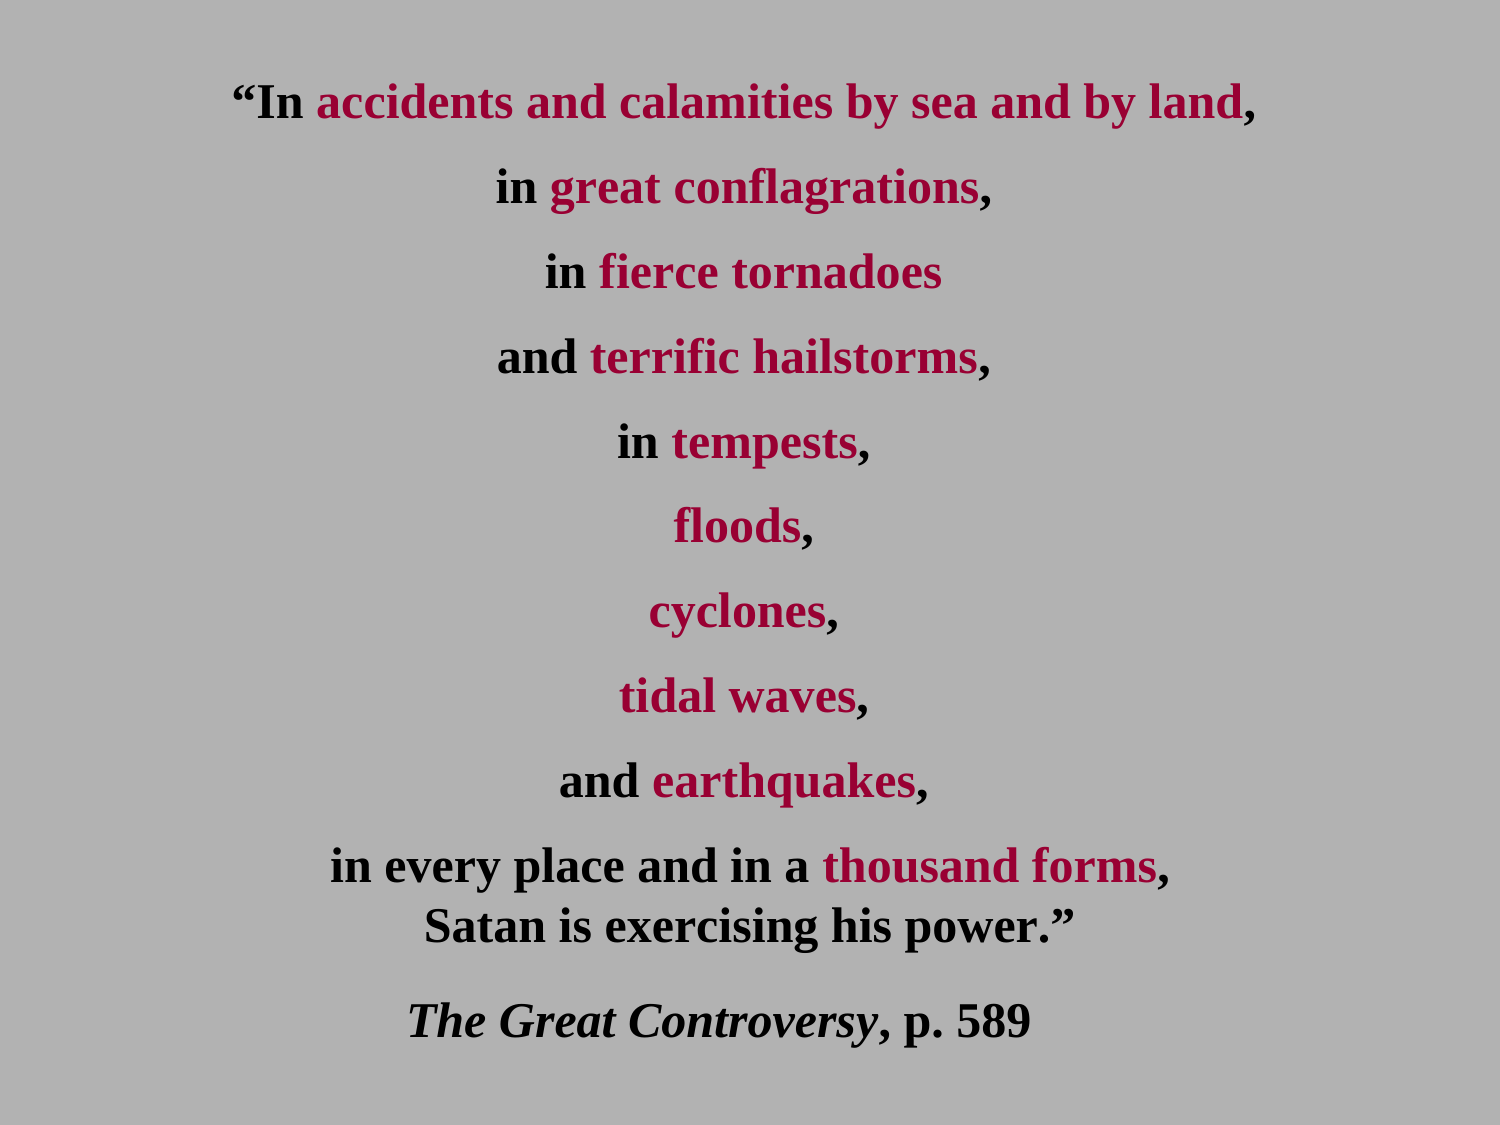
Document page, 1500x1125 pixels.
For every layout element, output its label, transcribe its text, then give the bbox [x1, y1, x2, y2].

text_box “In accidents and calamities by sea and by land, in great conflagrations, in fierce tornadoes and terrific hailstorms, in tempests, floods, cyclones, tidal waves, and earthquakes, in every place and in a thousand forms, Satan is exercising his power.” [150, 60, 1351, 961]
text_box The Great Controversy, p. 589 [337, 979, 1101, 1056]
